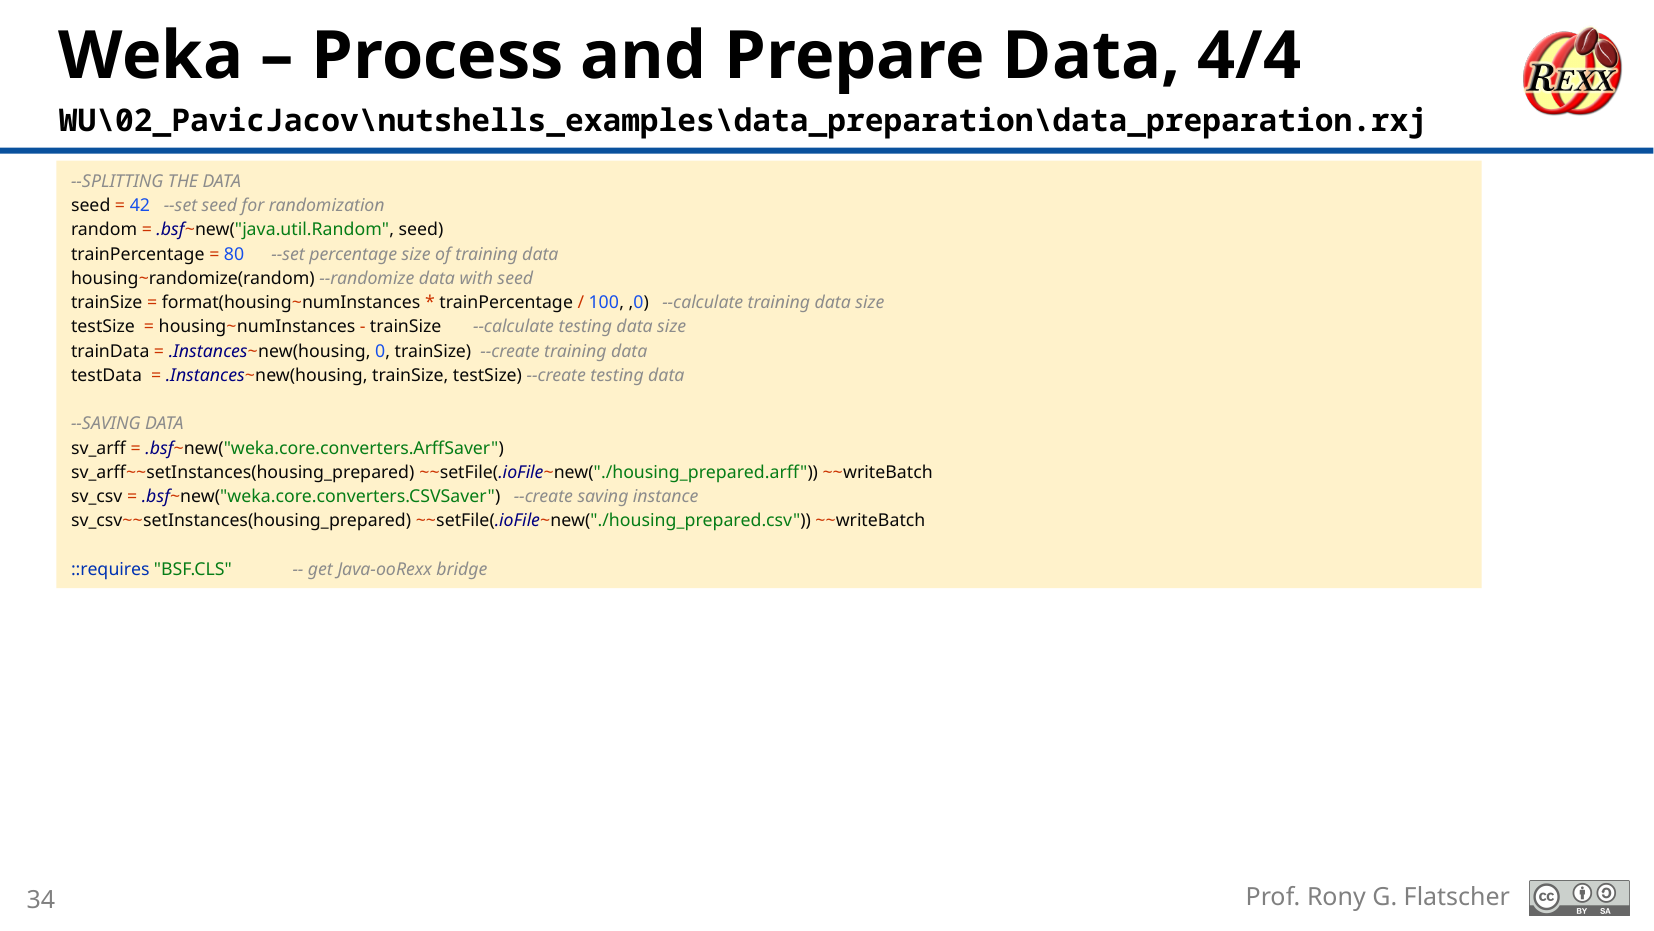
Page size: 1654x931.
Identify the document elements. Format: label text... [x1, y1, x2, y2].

text_box --SPLITTING THE DATA seed = 42 --set seed for randomization random = .bsf~new("java.util.Random", seed) trainPercentage = 80 --set percentage size of training data housing~randomize(random) --randomize data with seed trainSize = format(housing~numInstances * trainPercentage / 100, ,0) --calculate training data size testSize = housing~numInstances - trainSize --calculate testing data size trainData = .Instances~new(housing, 0, trainSize) --create training data testData = .Instances~new(housing, trainSize, testSize) --create testing data --SAVING DATA sv_arff = .bsf~new("weka.core.converters.ArffSaver") sv_arff~~setInstances(housing_prepared) ~~setFile(.ioFile~new("./housing_prepared.arff")) ~~writeBatch sv_csv = .bsf~new("weka.core.converters.CSVSaver") --create saving instance sv_csv~~setInstances(housing_prepared) ~~setFile(.ioFile~new("./housing_prepared.csv")) ~~writeBatch ::requires "BSF.CLS" -- get Java-ooRexx bridge [56, 160, 1482, 567]
title Weka – Process and Prepare Data, 4/4 WU\02_PavicJacov\nutshells_examples\data_preparation\data_preparation.rxj [0, 0, 1625, 148]
